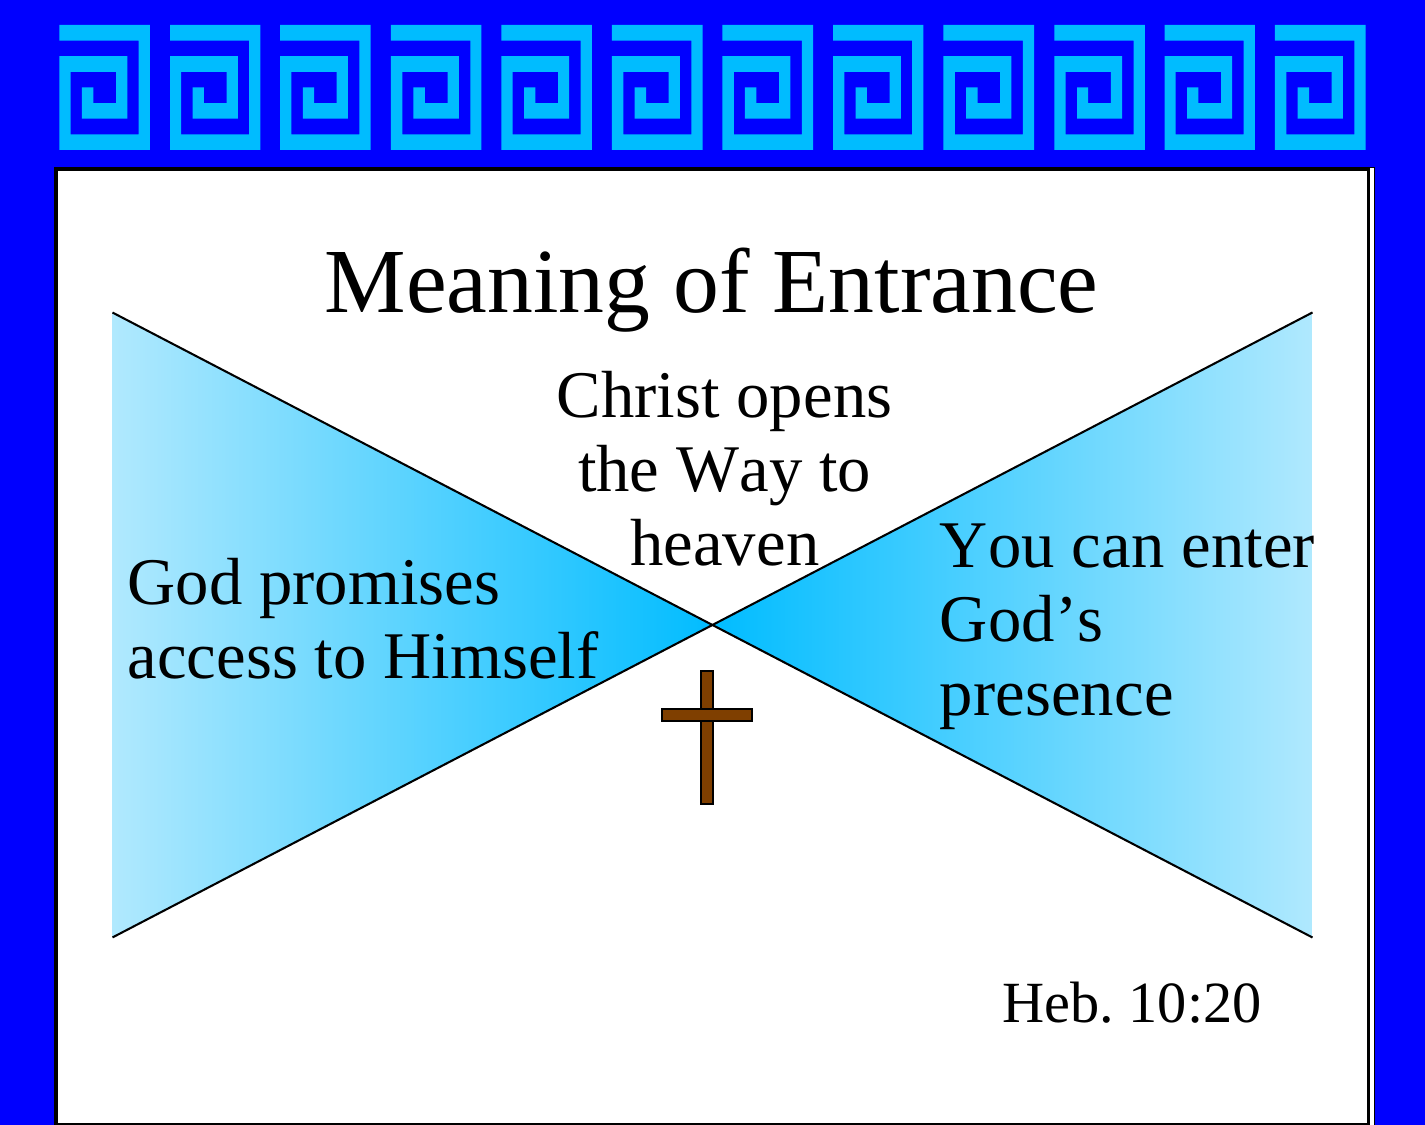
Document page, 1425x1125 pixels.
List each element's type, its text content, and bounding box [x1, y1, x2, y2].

text_box [112, 375, 512, 537]
text_box Christ opens the Way to heaven [512, 349, 938, 588]
text_box [959, 375, 1313, 499]
text_box You can enter God’s presence [924, 499, 1338, 738]
text_box [934, 738, 1313, 936]
text_box [717, 588, 924, 733]
title Meaning of Entrance [75, 187, 1351, 375]
text_box [663, 601, 708, 649]
text_box God promises access to Himself [112, 537, 663, 701]
text_box Heb. 10:20 [987, 962, 1338, 1043]
text_box [661, 671, 753, 804]
text_box [112, 701, 562, 936]
